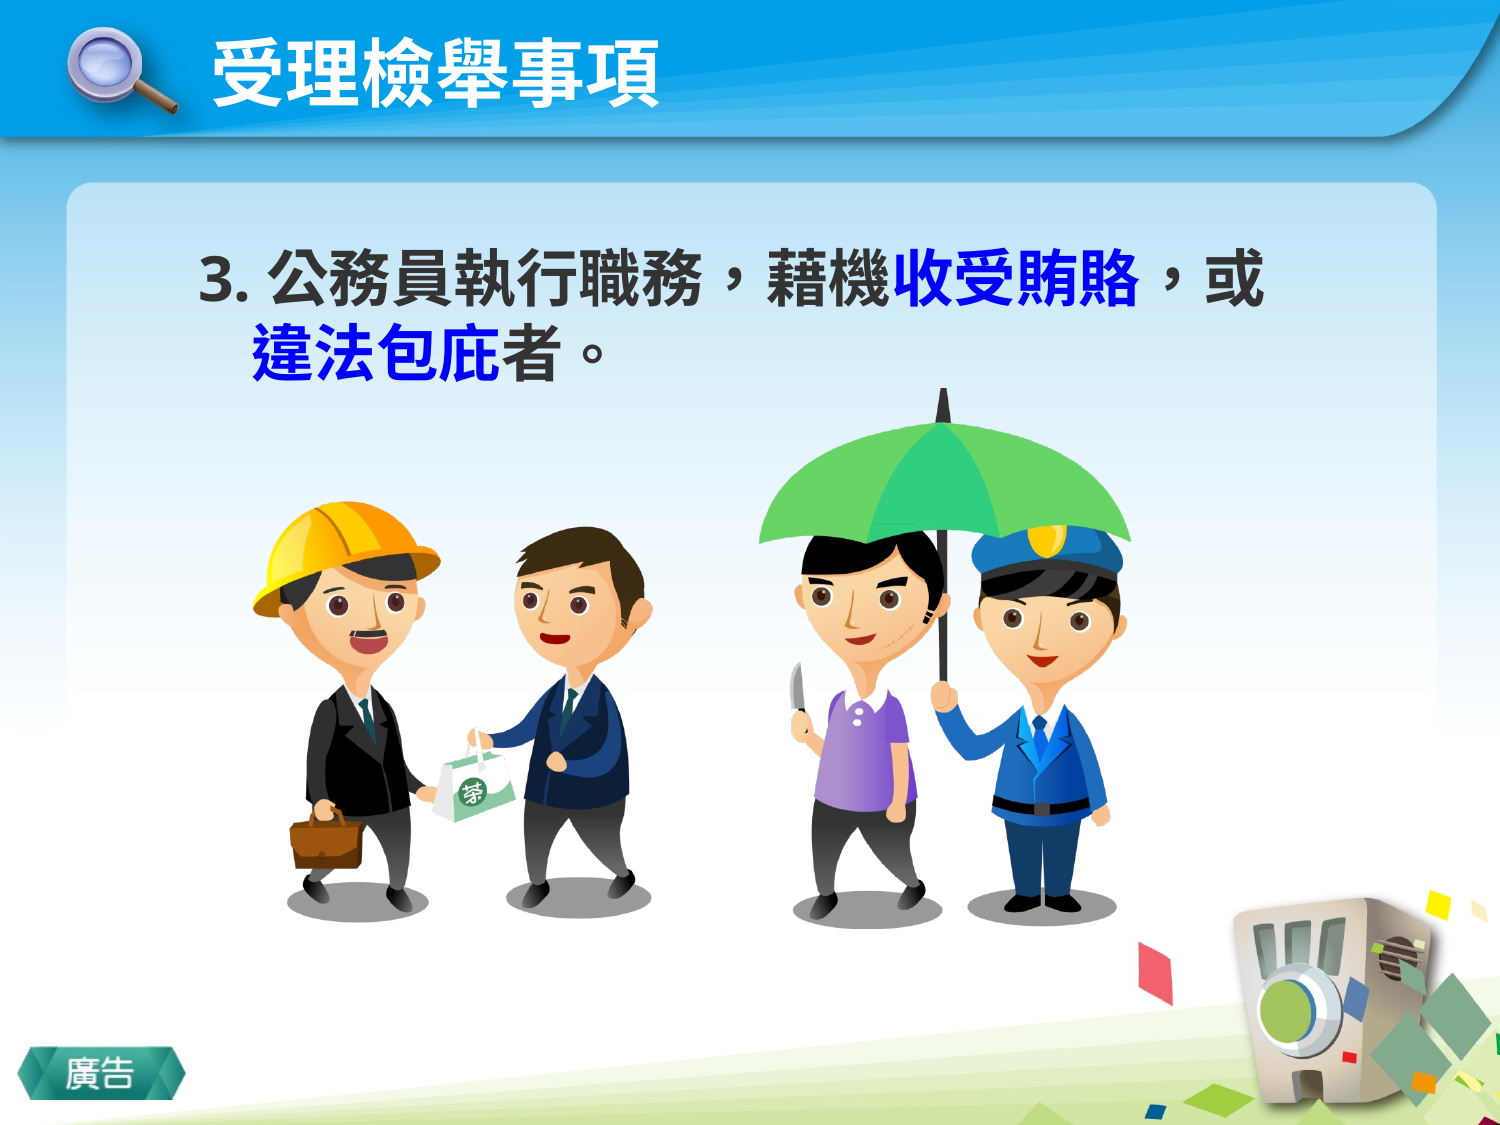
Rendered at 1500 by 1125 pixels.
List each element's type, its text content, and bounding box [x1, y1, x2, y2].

picture [0, 0, 1500, 1125]
text_box 3.公務員執行職務，藉機收受賄賂，或違法包庇者。 [183, 231, 1329, 396]
picture [67, 27, 179, 114]
text_box 受理檢舉事項 [195, 19, 679, 124]
